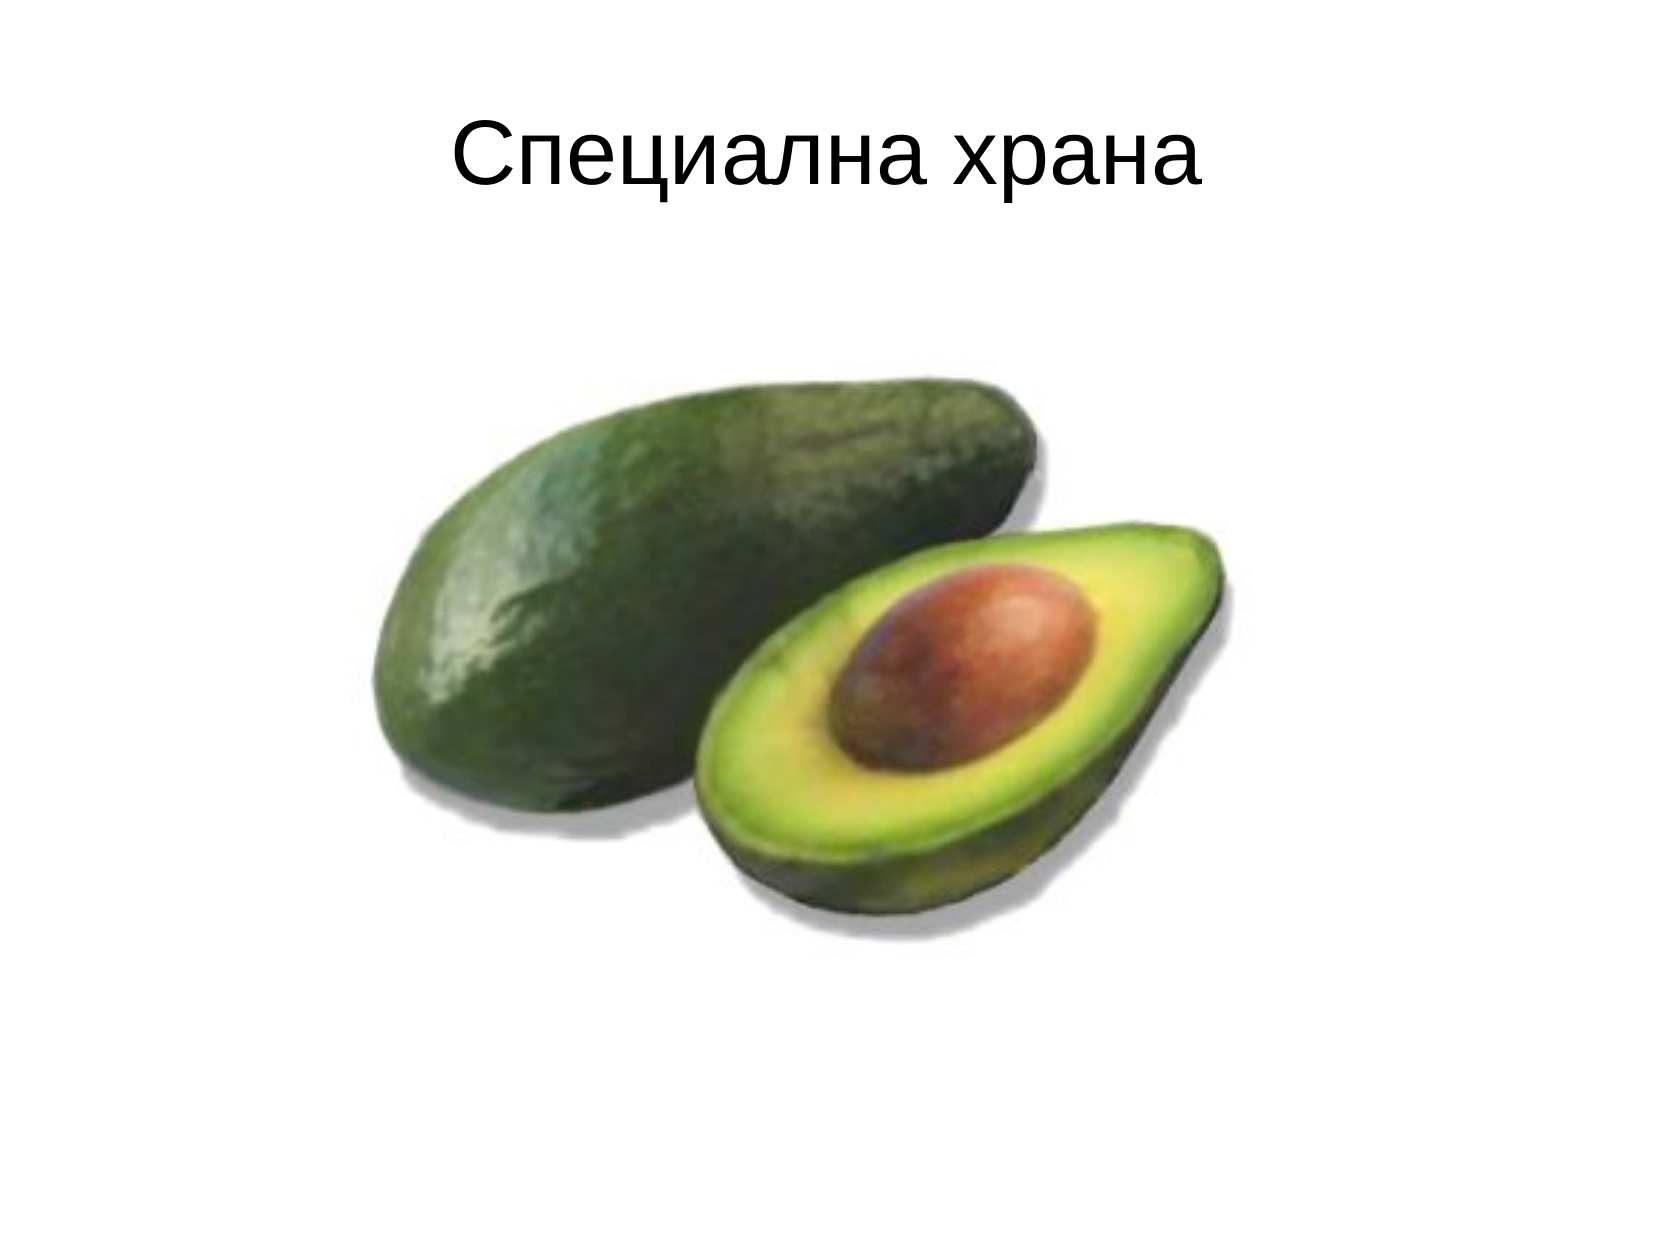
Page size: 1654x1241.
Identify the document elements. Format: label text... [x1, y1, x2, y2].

picture [306, 290, 1314, 1010]
title Специална храна [82, 49, 1571, 257]
